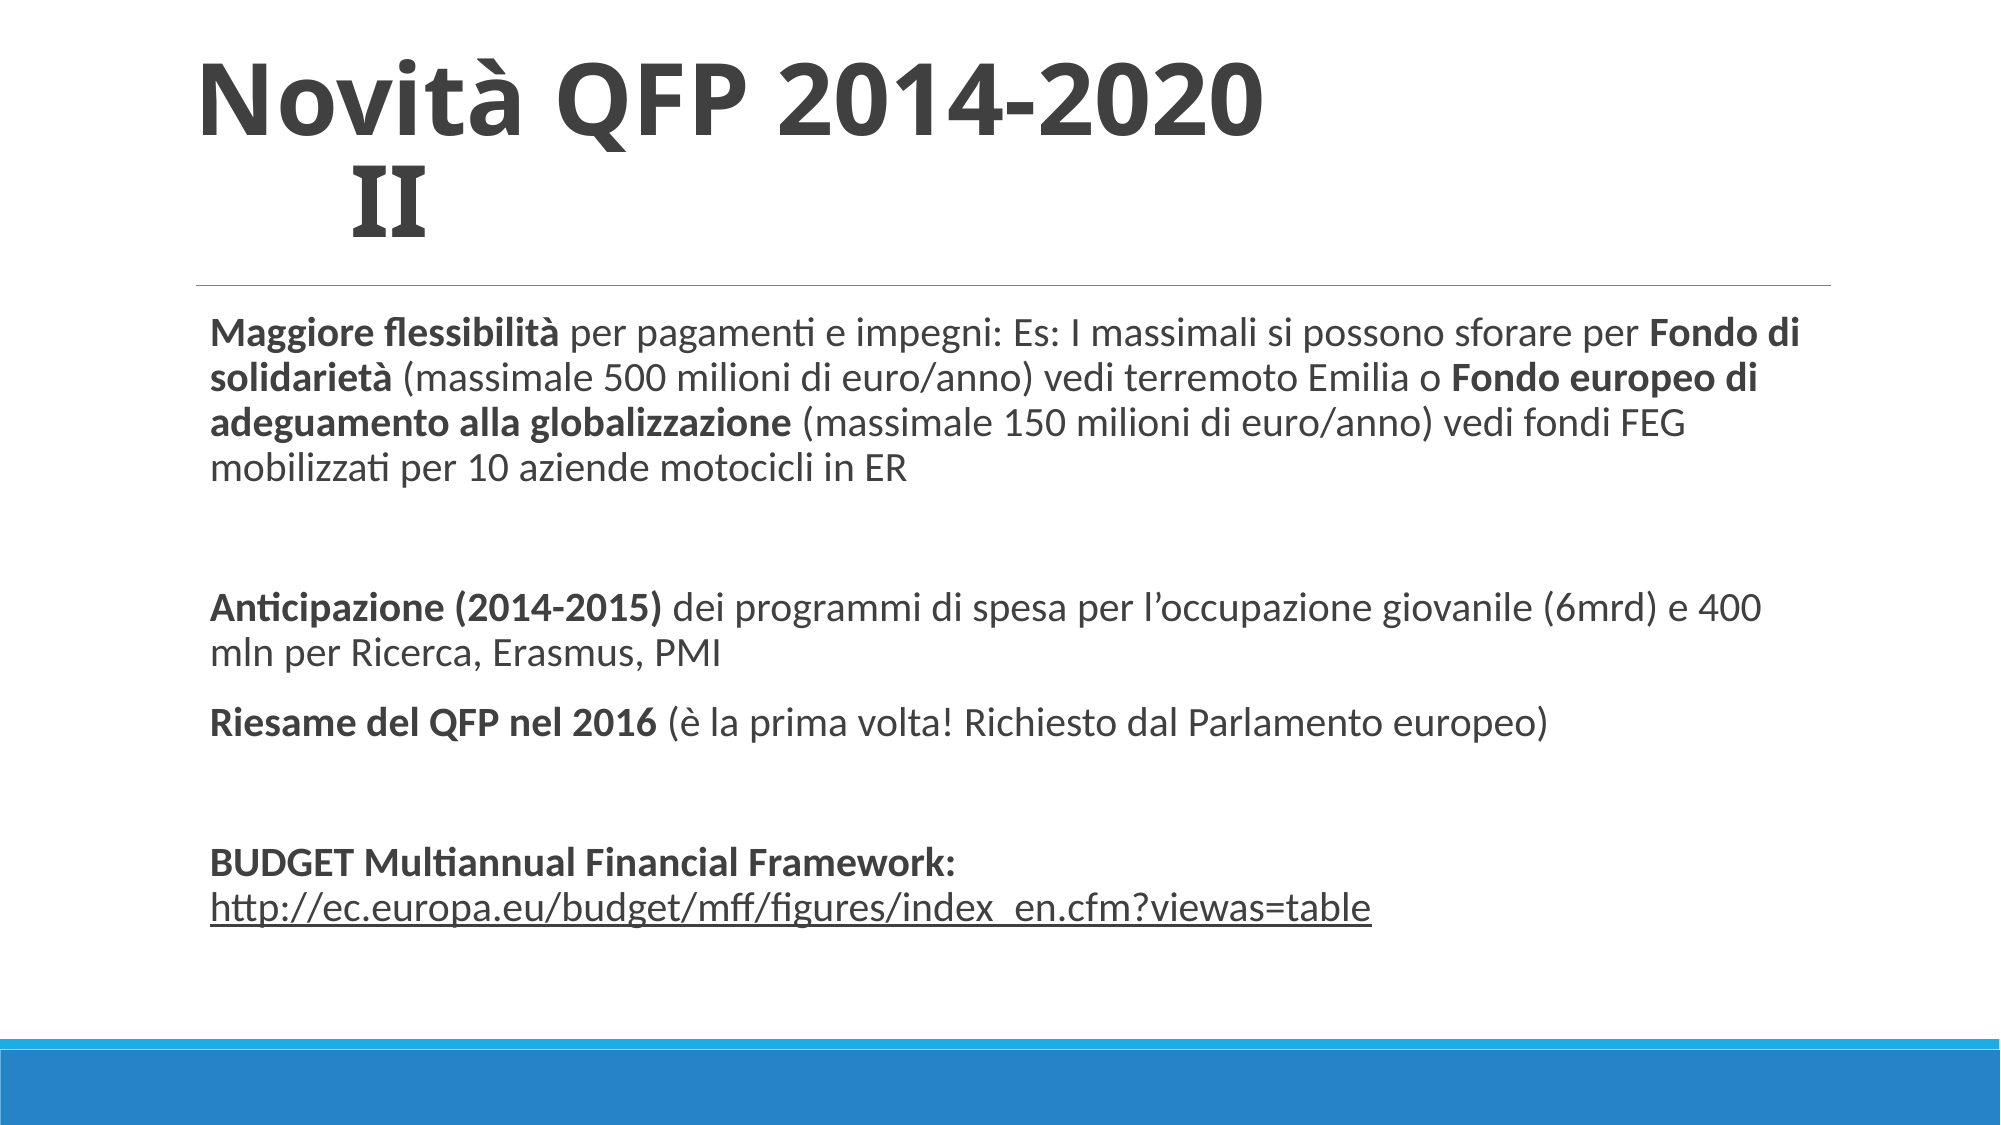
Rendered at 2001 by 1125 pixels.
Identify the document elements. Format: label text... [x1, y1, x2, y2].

list Maggiore flessibilità per pagamenti e impegni: Es: I massimali si possono sforare per Fondo di solidarietà (massimale 500 milioni di euro/anno) vedi terremoto Emilia o Fondo europeo di adeguamento alla globalizzazione (massimale 150 milioni di euro/anno) vedi fondi FEG mobilizzati per 10 aziende motocicli in ER Anticipazione (2014-2015) dei programmi di spesa per l’occupazione giovanile (6mrd) e 400 mln per Ricerca, Erasmus, PMI Riesame del QFP nel 2016 (è la prima volta! Richiesto dal Parlamento europeo) BUDGET Multiannual Financial Framework: http://ec.europa.eu/budget/mff/figures/index_en.cfm?viewas=table [180, 302, 1830, 963]
title Novità QFP 2014-2020 II [180, 47, 1830, 285]
